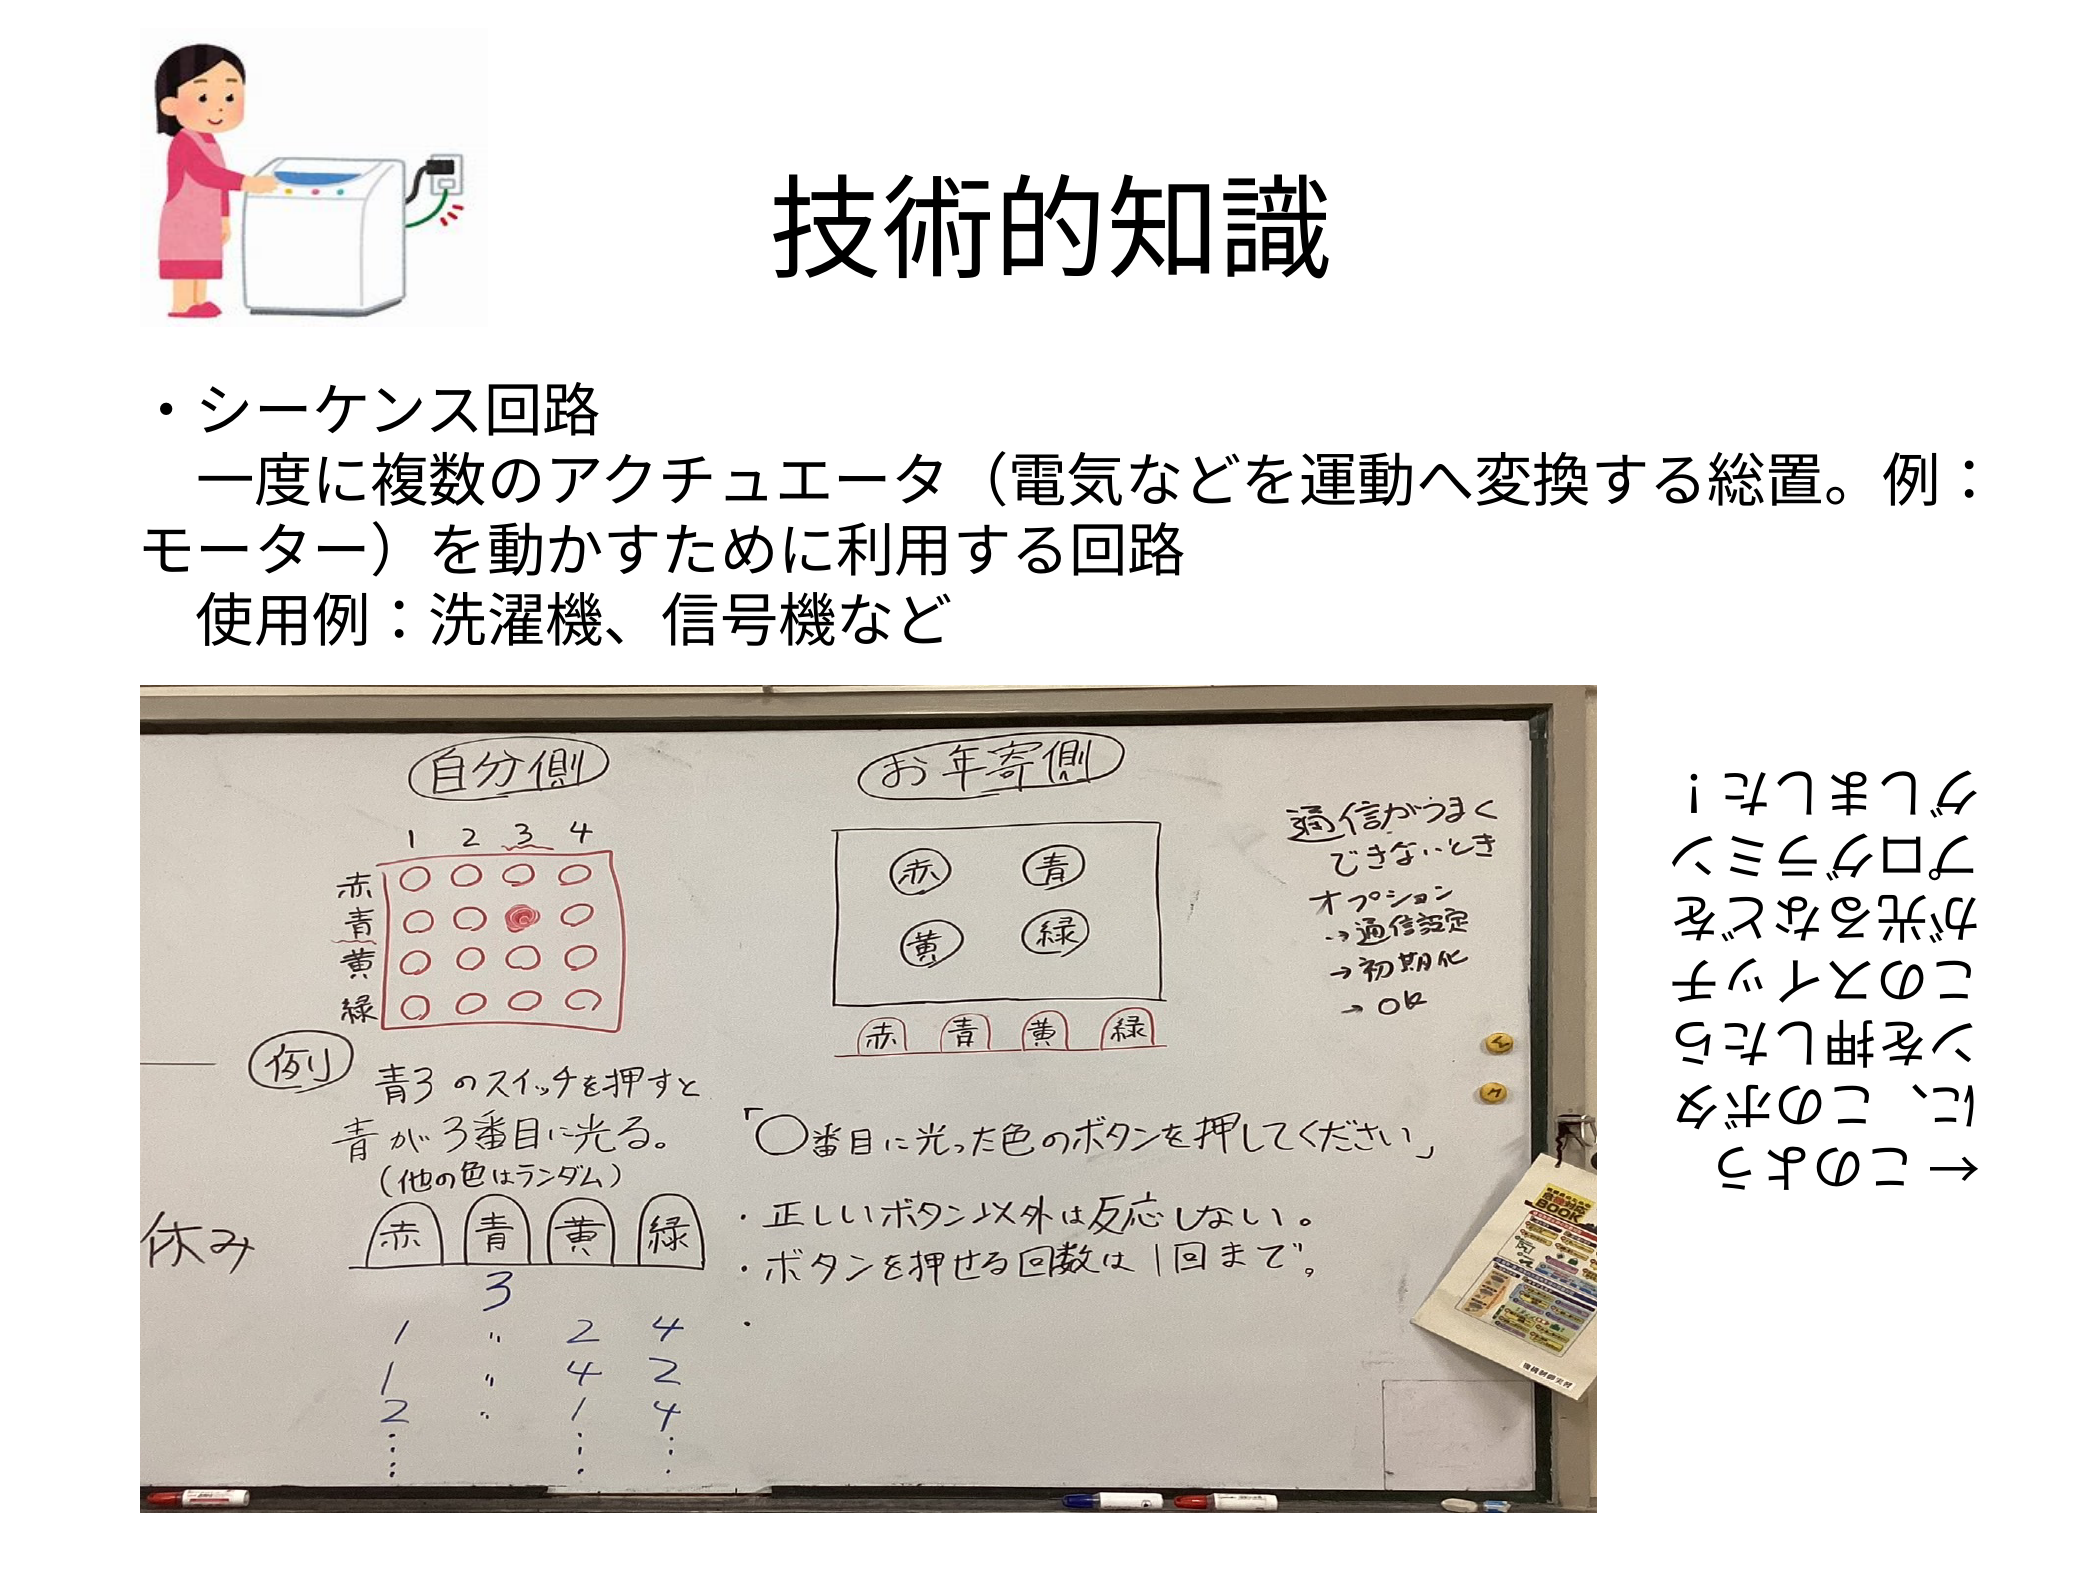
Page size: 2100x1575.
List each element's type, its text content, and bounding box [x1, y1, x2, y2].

text_box ・シーケンス回路 一度に複数のアクチュエータ（電気などを運動へ変換する総置。例：モーター）を動かすために利用する回路 使用例：洗濯機、信号機など [122, 365, 2072, 664]
picture [140, 685, 1597, 1513]
text_box 技術的知識 [754, 149, 1358, 302]
text_box ←このように、このボタンを押したらこのスイッチが光るなどをプログラミングしました！ [1642, 752, 1996, 1210]
picture [140, 28, 488, 327]
